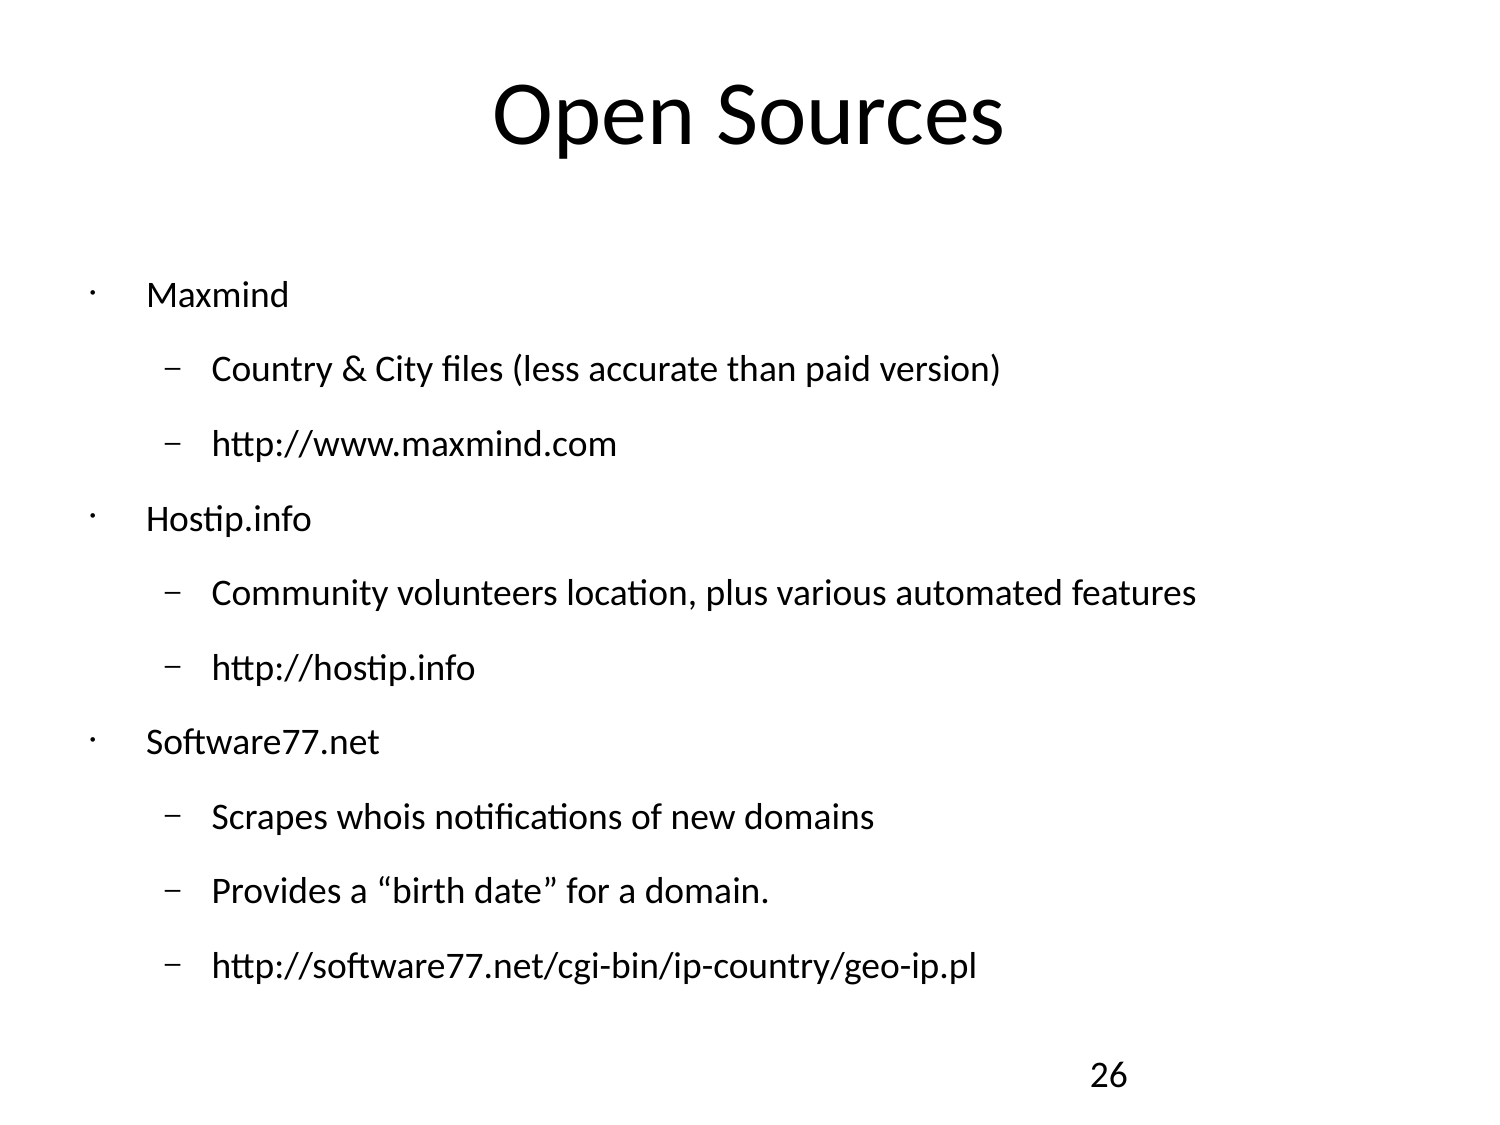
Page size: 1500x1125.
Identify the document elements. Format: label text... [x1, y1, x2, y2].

list Maxmind Country & City files (less accurate than paid version) http://www.maxmind.com Hostip.info Community volunteers location, plus various automated features http://hostip.info Software77.net Scrapes whois notifications of new domains Provides a “birth date” for a domain. http://software77.net/cgi-bin/ip-country/geo-ip.pl [75, 262, 1425, 1005]
title Open Sources [75, 45, 1425, 233]
slide_number <number> [1074, 1042, 1425, 1103]
